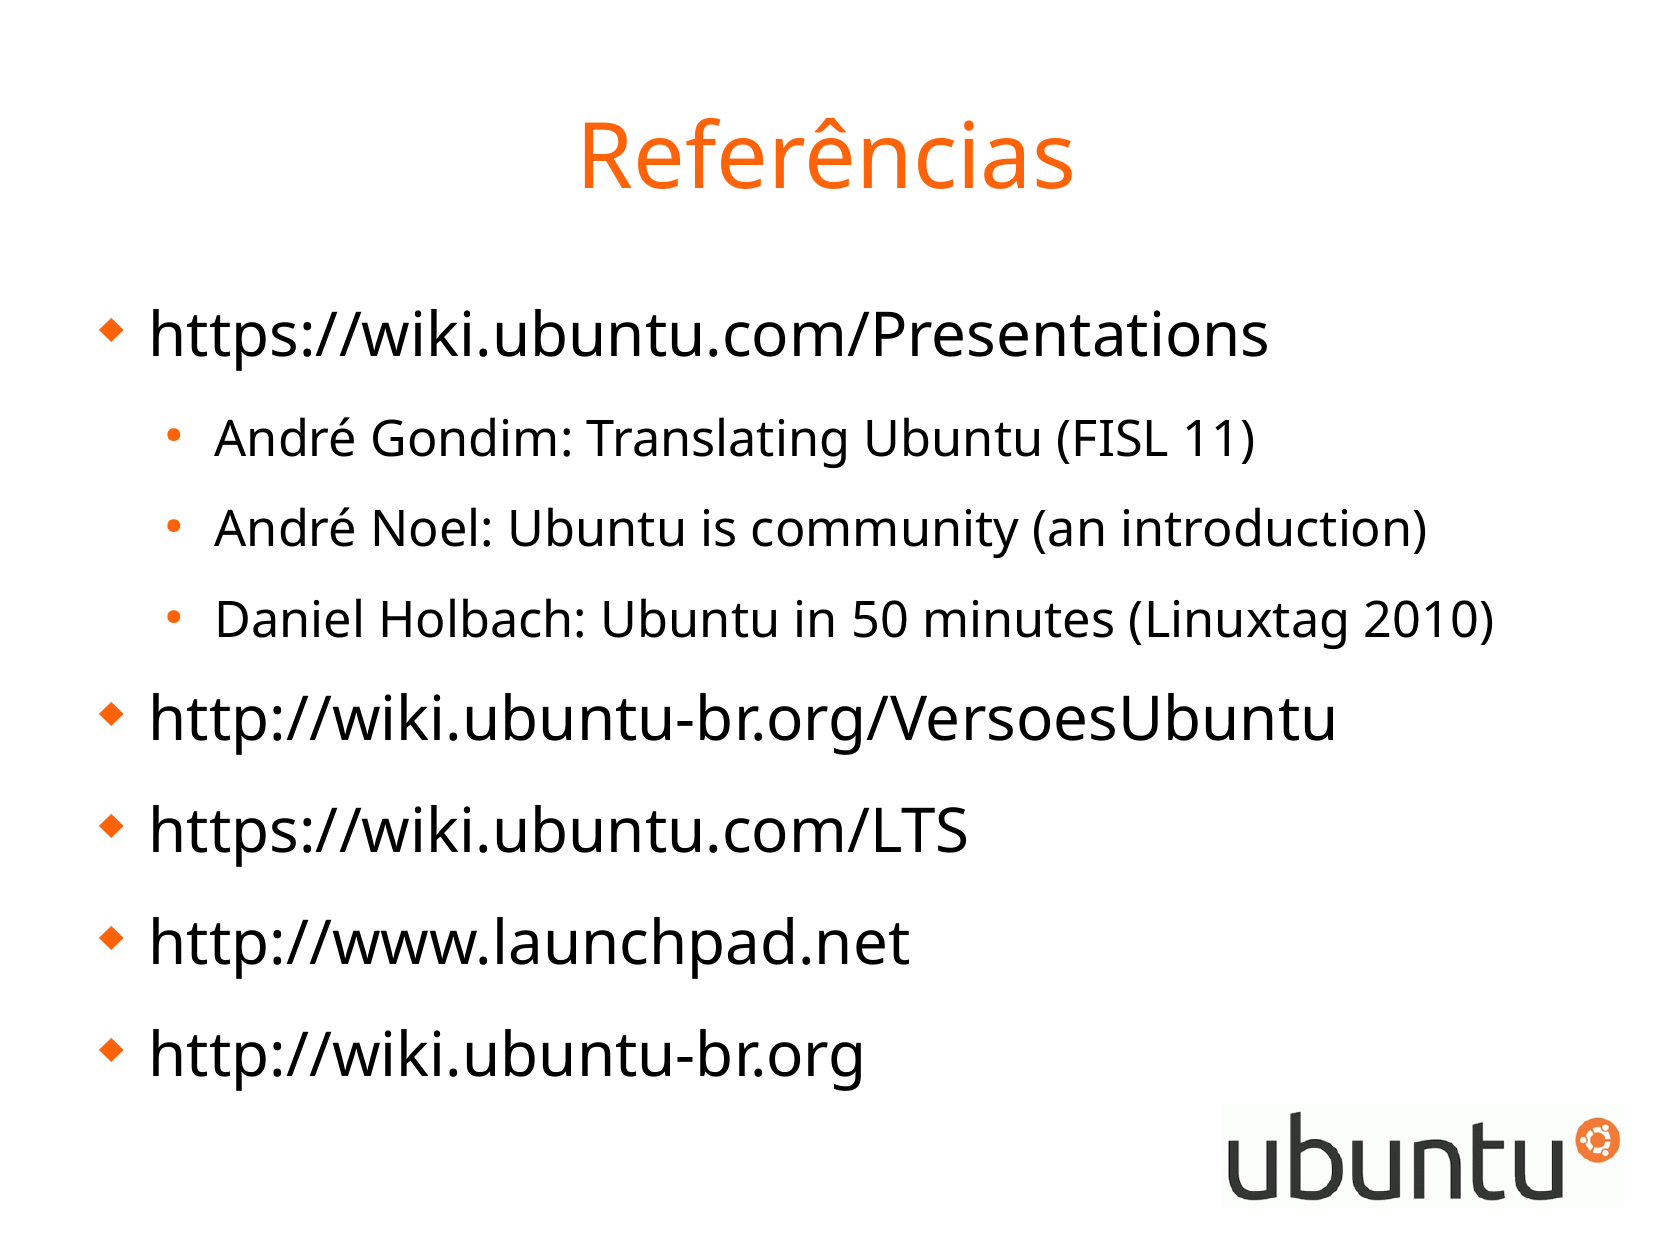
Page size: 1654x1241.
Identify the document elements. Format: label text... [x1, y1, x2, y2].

list https://wiki.ubuntu.com/Presentations André Gondim: Translating Ubuntu (FISL 11) André Noel: Ubuntu is community (an introduction) Daniel Holbach: Ubuntu in 50 minutes (Linuxtag 2010) http://wiki.ubuntu-br.org/VersoesUbuntu https://wiki.ubuntu.com/LTS http://www.launchpad.net http://wiki.ubuntu-br.org [82, 290, 1571, 1109]
picture [1222, 1104, 1625, 1208]
title Referências [82, 56, 1571, 250]
